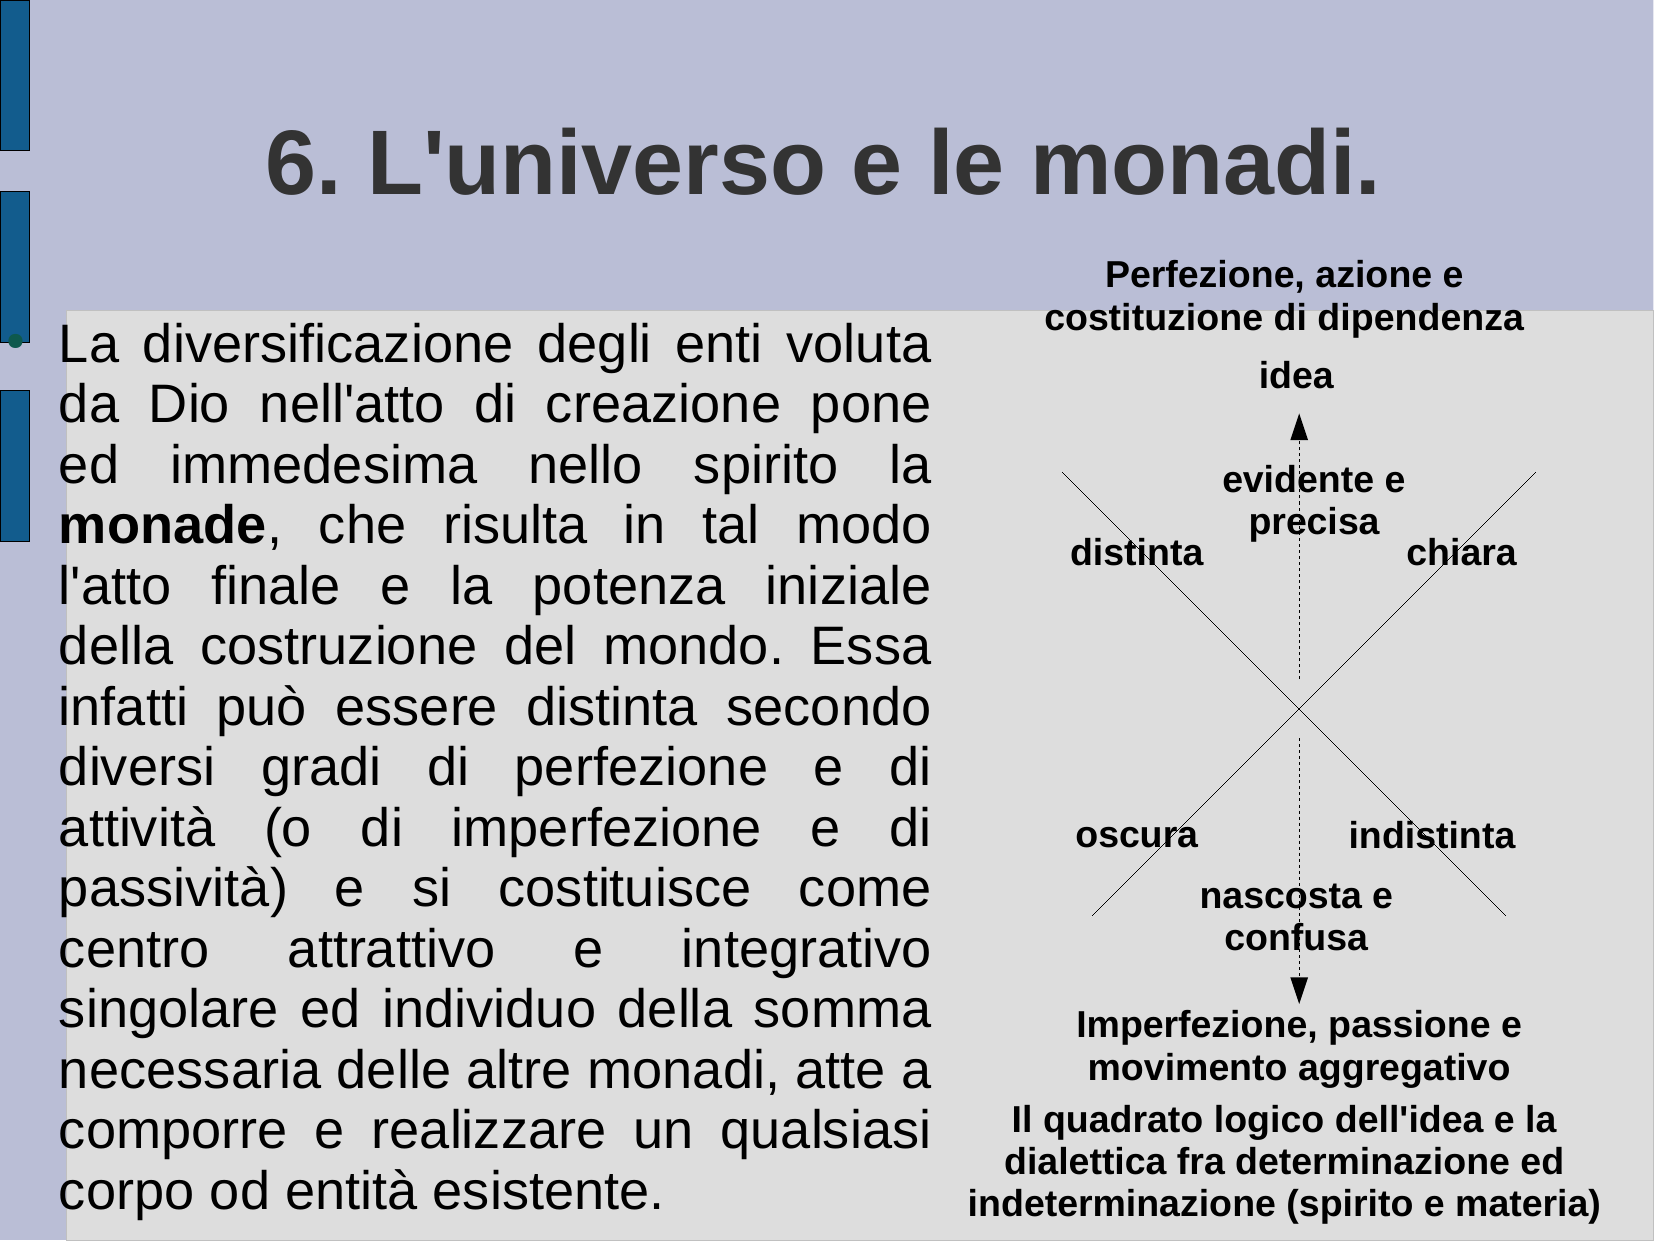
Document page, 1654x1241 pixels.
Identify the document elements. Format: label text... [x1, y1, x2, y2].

text_box nascosta e confusa [1163, 874, 1430, 961]
text_box Imperfezione, passione e movimento aggregativo [1033, 1003, 1565, 1091]
text_box Il quadrato logico dell'idea e la dialettica fra determinazione ed indeterminazione (spirito e materia) [944, 1098, 1625, 1229]
text_box chiara [1328, 531, 1595, 575]
text_box indistinta [1299, 815, 1565, 859]
text_box evidente e precisa [1181, 458, 1447, 546]
list La diversificazione degli enti voluta da Dio nell'atto di creazione pone ed immedesima nello spirito la monade, che risulta in tal modo l'atto finale e la potenza iniziale della costruzione del mondo. Essa infatti può essere distinta secondo diversi gradi di perfezione e di attività (o di imperfezione e di passività) e si costituisce come centro attrattivo e integrativo singolare ed individuo della somma necessaria delle altre monadi, atte a comporre e realizzare un qualsiasi corpo od entità esistente. [0, 312, 934, 1225]
text_box Perfezione, azione e costituzione di dipendenza [1033, 253, 1536, 341]
text_box oscura [1003, 813, 1270, 857]
text_box distinta [1003, 531, 1270, 591]
text_box idea [1163, 354, 1430, 398]
title 6. L'universo e le monadi. [118, 59, 1531, 267]
